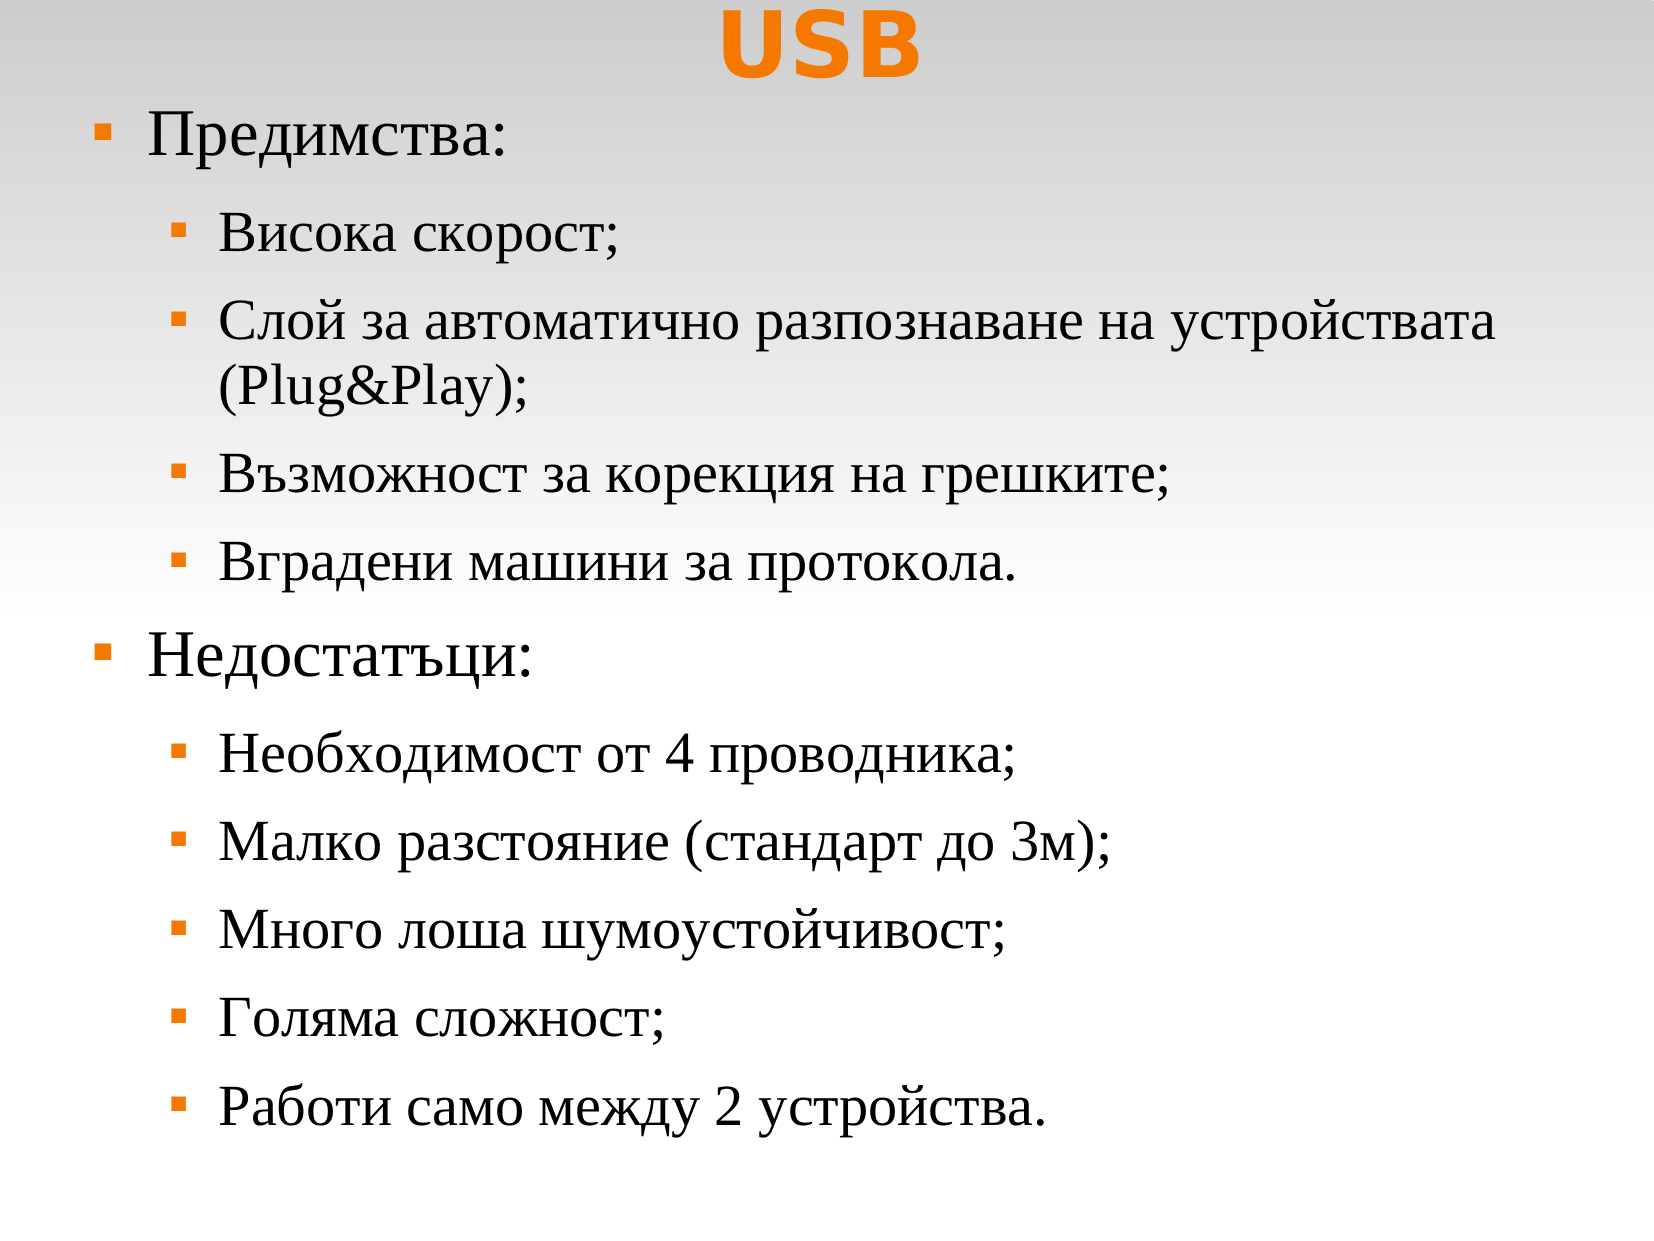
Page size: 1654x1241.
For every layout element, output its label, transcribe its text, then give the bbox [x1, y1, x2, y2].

title USB [76, 0, 1565, 95]
list Предимства: Висока скорост; Слой за автоматично разпознаване на устройстватa (Plug&Play); Възможност за корекция на грешките; Вградени машини за протокола. Недостатъци: Необходимост от 4 проводника; Малко разстояние (стандарт до 3м); Много лоша шумоустойчивост; Голяма сложност; Работи само между 2 устройства. [76, 95, 1565, 1211]
